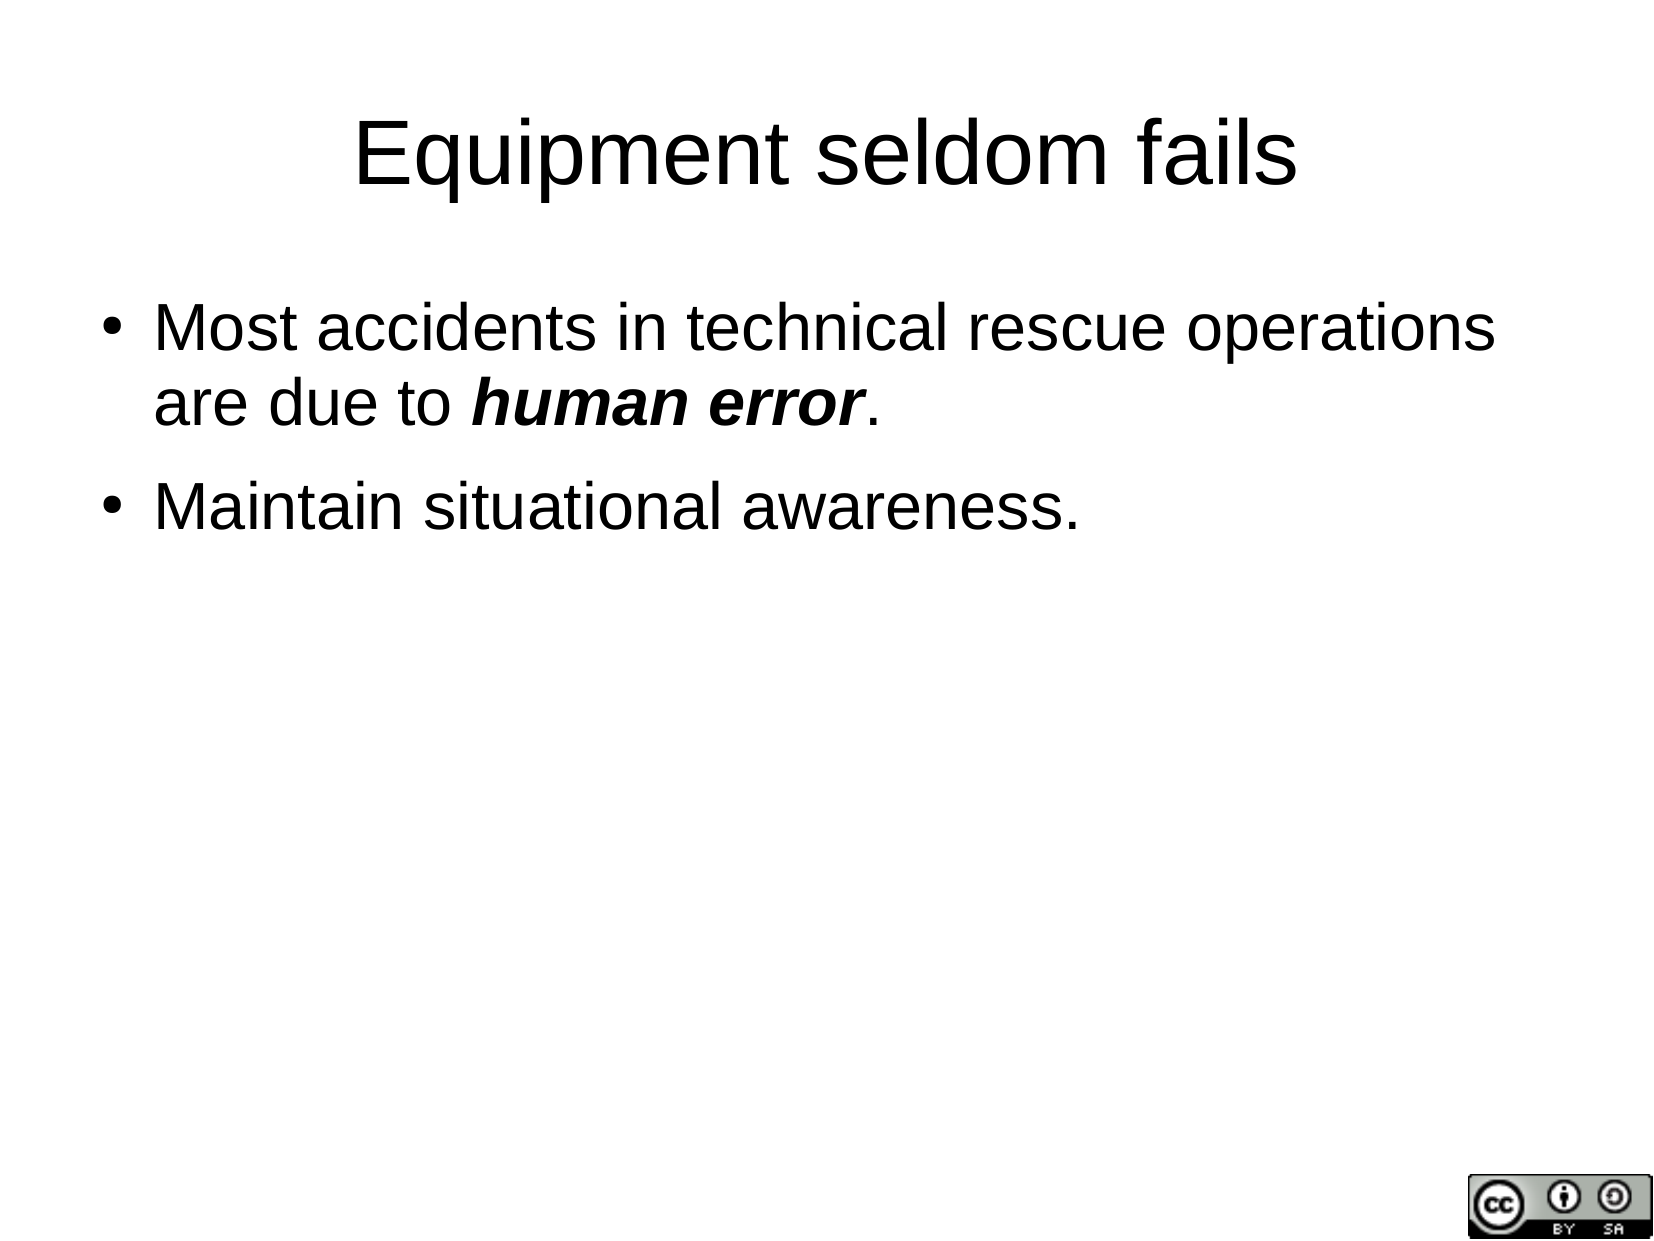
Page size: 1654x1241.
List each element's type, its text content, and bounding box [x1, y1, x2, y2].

list Most accidents in technical rescue operations are due to human error. Maintain situational awareness. [82, 290, 1571, 1010]
picture [1468, 1174, 1653, 1239]
title Equipment seldom fails [82, 49, 1571, 257]
